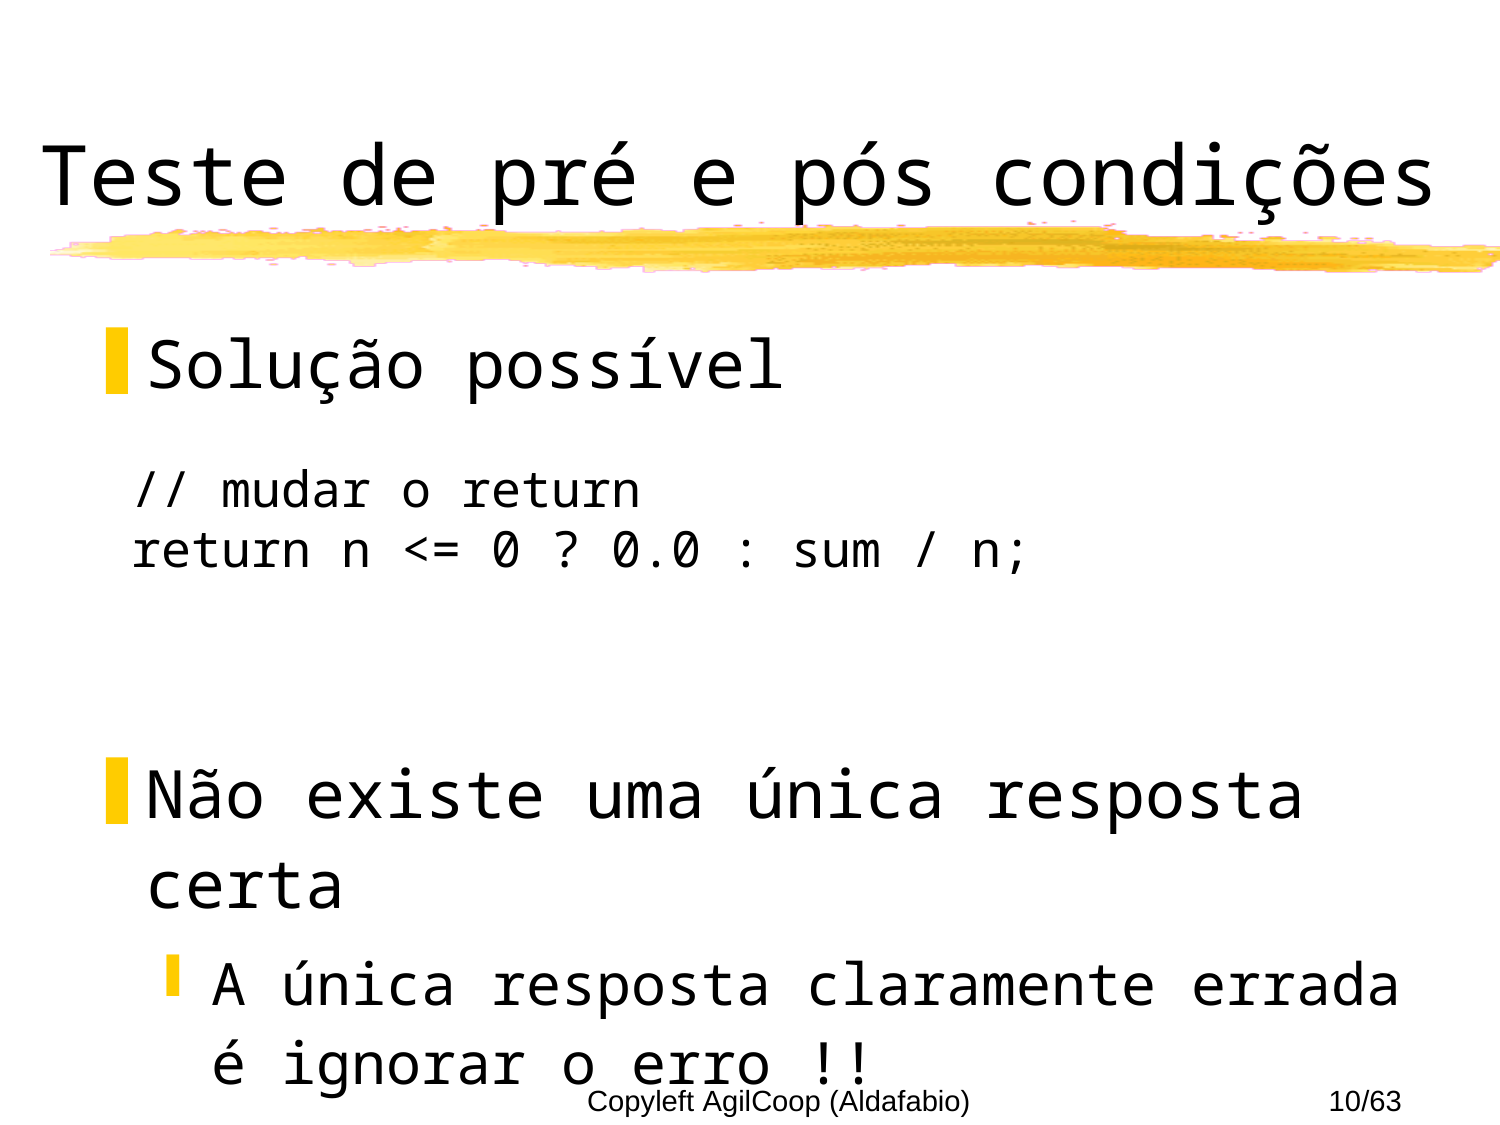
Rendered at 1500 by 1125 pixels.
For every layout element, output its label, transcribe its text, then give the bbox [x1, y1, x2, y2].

list Solução possível Não existe uma única resposta certa A única resposta claramente errada é ignorar o erro !! Ex: USS Yorktown. [74, 309, 1417, 1034]
title Teste de pré e pós condições [24, 74, 1488, 238]
text_box // mudar o return return n <= 0 ? 0.0 : sum / n; [116, 449, 1077, 586]
picture [50, 215, 1500, 284]
